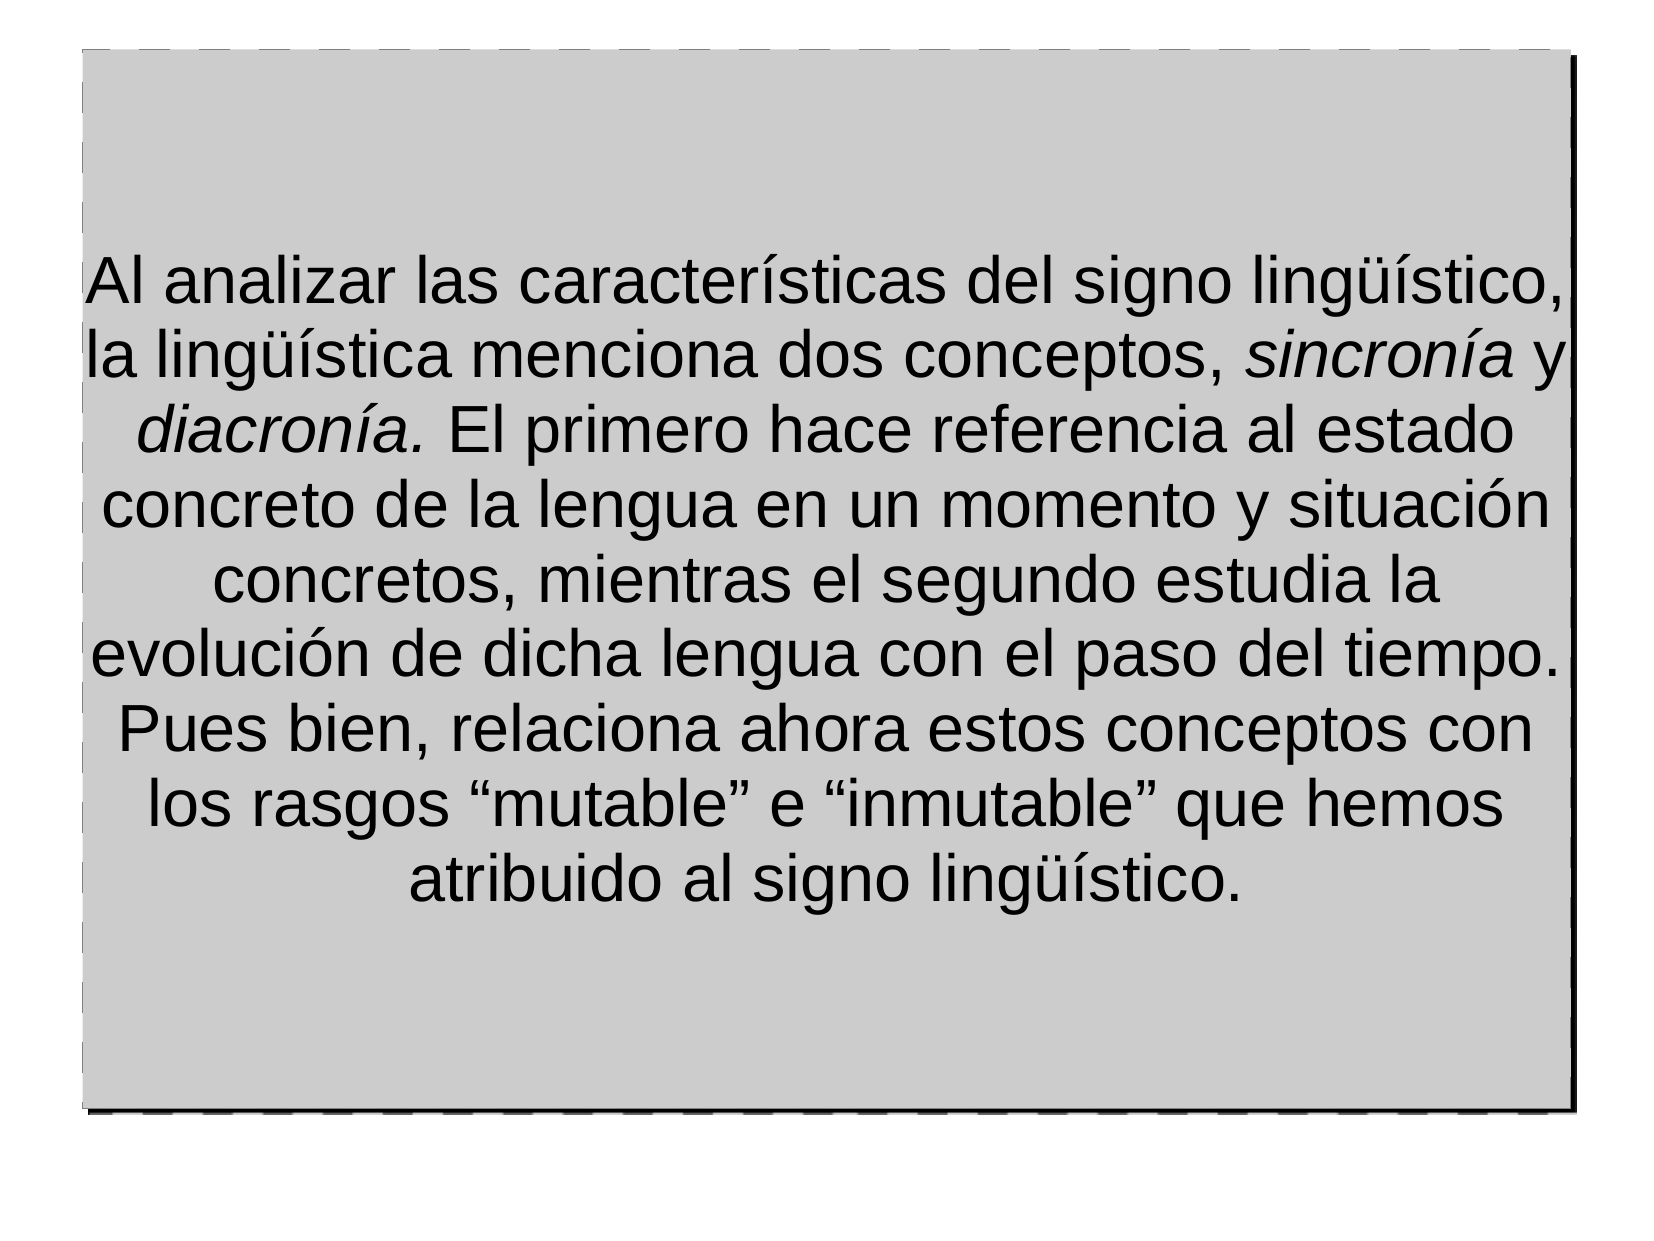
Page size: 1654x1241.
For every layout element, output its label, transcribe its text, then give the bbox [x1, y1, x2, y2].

subtitle Al analizar las características del signo lingüístico, la lingüística menciona dos conceptos, sincronía y diacronía. El primero hace referencia al estado concreto de la lengua en un momento y situación concretos, mientras el segundo estudia la evolución de dicha lengua con el paso del tiempo. Pues bien, relaciona ahora estos conceptos con los rasgos “mutable” e “inmutable” que hemos atribuido al signo lingüístico. [82, 49, 1571, 1109]
